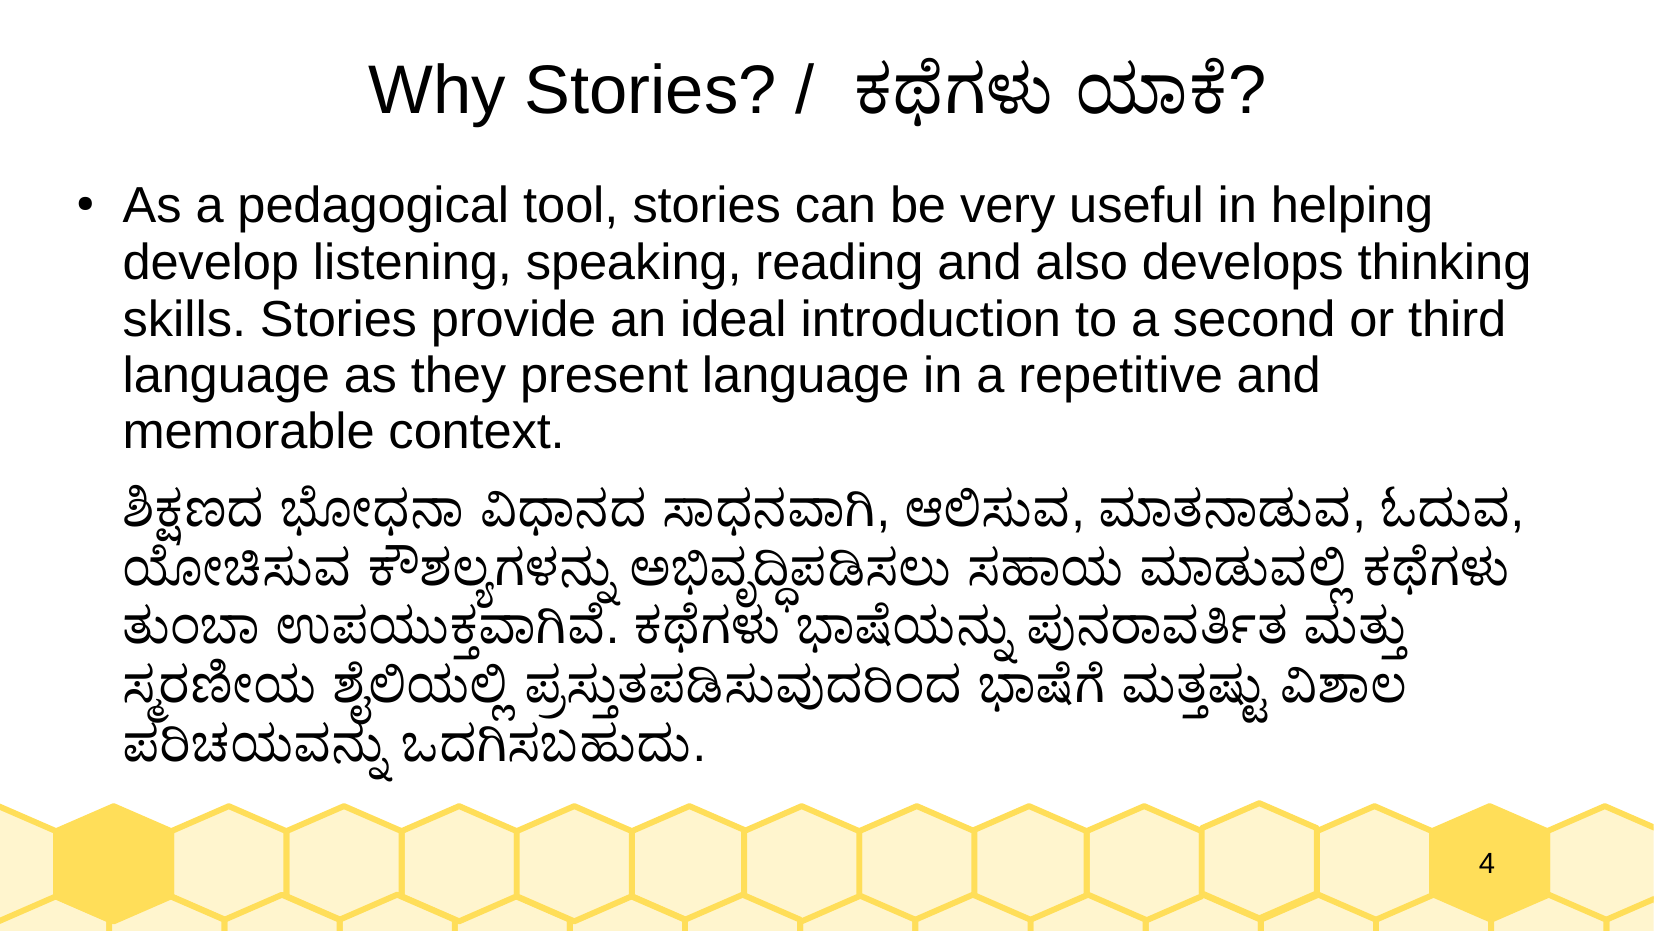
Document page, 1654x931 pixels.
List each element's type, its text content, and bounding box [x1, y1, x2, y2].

list As a pedagogical tool, stories can be very useful in helping develop listening, speaking, reading and also develops thinking skills. Stories provide an ideal introduction to a second or third language as they present language in a repetitive and memorable context. ಶಿಕ್ಷಣದ ಭೋಧನಾ ವಿಧಾನದ ಸಾಧನವಾಗಿ, ಆಲಿಸುವ, ಮಾತನಾಡುವ, ಓದುವ, ಯೋಚಿಸುವ ಕೌಶಲ್ಯಗಳನ್ನು ಅಭಿವೃದ್ಧಿಪಡಿಸಲು ಸಹಾಯ ಮಾಡುವಲ್ಲಿ ಕಥೆಗಳು ತುಂಬಾ ಉಪಯುಕ್ತವಾಗಿವೆ. ಕಥೆಗಳು ಭಾಷೆಯನ್ನು ಪುನರಾವರ್ತಿತ ಮತ್ತು ಸ್ಮರಣೀಯ ಶೈಲಿಯಲ್ಲಿ ಪ್ರಸ್ತುತಪಡಿಸುವುದರಿಂದ ಭಾಷೆಗೆ ಮತ್ತಷ್ಟು ವಿಶಾಲ ಪರಿಚಯವನ್ನು ಒದಗಿಸಬಹುದು. [61, 177, 1538, 788]
title Why Stories? / ಕಥೆಗಳು ಯಾಕೆ? [88, 29, 1565, 151]
